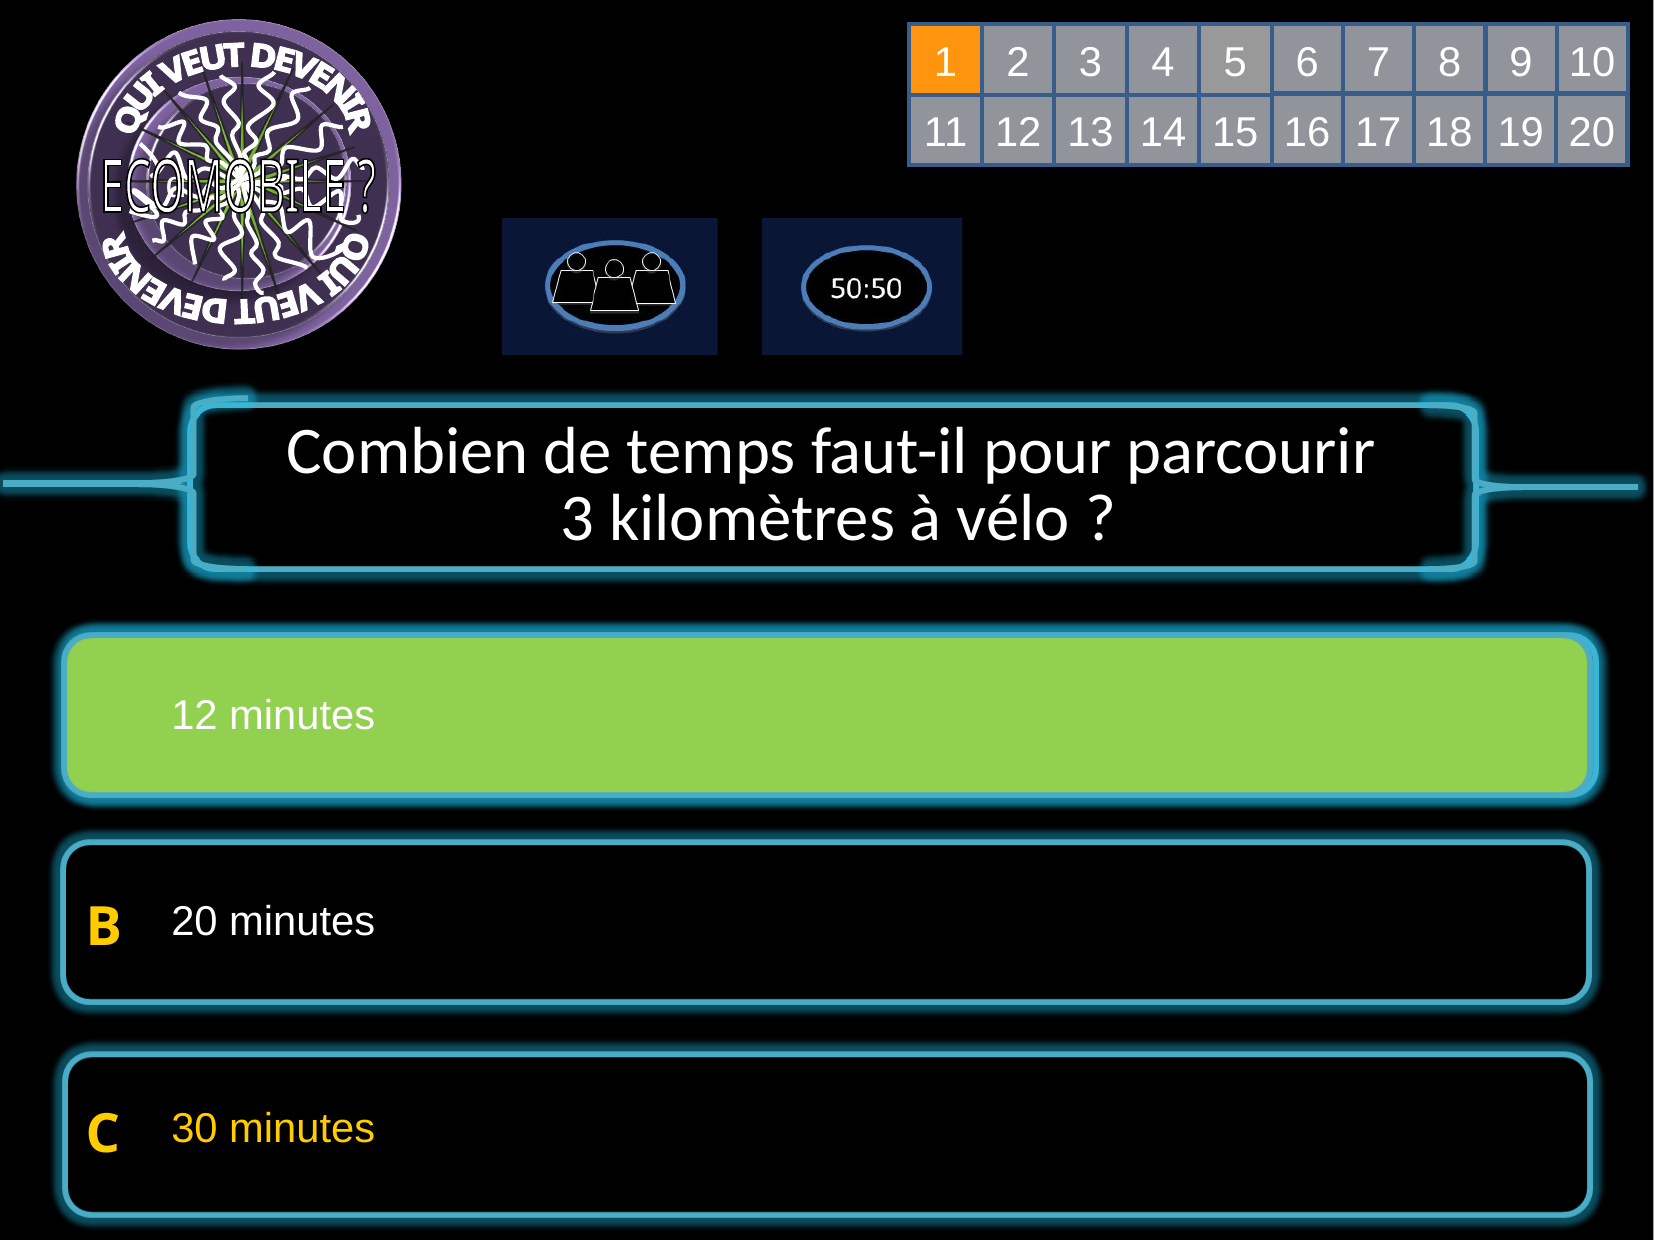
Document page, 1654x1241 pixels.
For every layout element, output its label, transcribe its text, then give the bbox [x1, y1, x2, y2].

text_box 17 [1343, 93, 1413, 166]
text_box 10 [1556, 24, 1628, 93]
text_box 12 [981, 94, 1054, 166]
text_box 16 [1271, 93, 1343, 166]
picture [45, 1034, 1610, 1235]
text_box 20 [1556, 93, 1628, 166]
text_box 7 [1342, 24, 1414, 93]
list 20 minutes [171, 850, 1548, 993]
text_box 19 [1485, 93, 1556, 166]
picture [53, 18, 402, 370]
text_box 3 [1054, 24, 1126, 94]
text_box 11 [909, 94, 981, 166]
text_box 9 [1485, 24, 1556, 93]
text_box 8 [1414, 24, 1485, 93]
title Combien de temps faut-il pour parcourir 3 kilomètres à vélo ? [200, 407, 1477, 573]
text_box 4 [1126, 24, 1199, 94]
list 30 minutes [171, 1057, 1548, 1199]
text_box 14 [1127, 94, 1199, 166]
picture [43, 822, 1609, 1022]
picture [44, 615, 1616, 815]
text_box 6 [1271, 24, 1342, 93]
list 12 minutes [171, 643, 1548, 786]
picture [0, 377, 1654, 591]
text_box 13 [1054, 94, 1127, 166]
text_box 1 [909, 24, 981, 94]
text_box 15 [1199, 94, 1271, 166]
text_box 18 [1413, 93, 1485, 166]
text_box 5 [1199, 24, 1271, 94]
text_box 2 [981, 24, 1054, 94]
